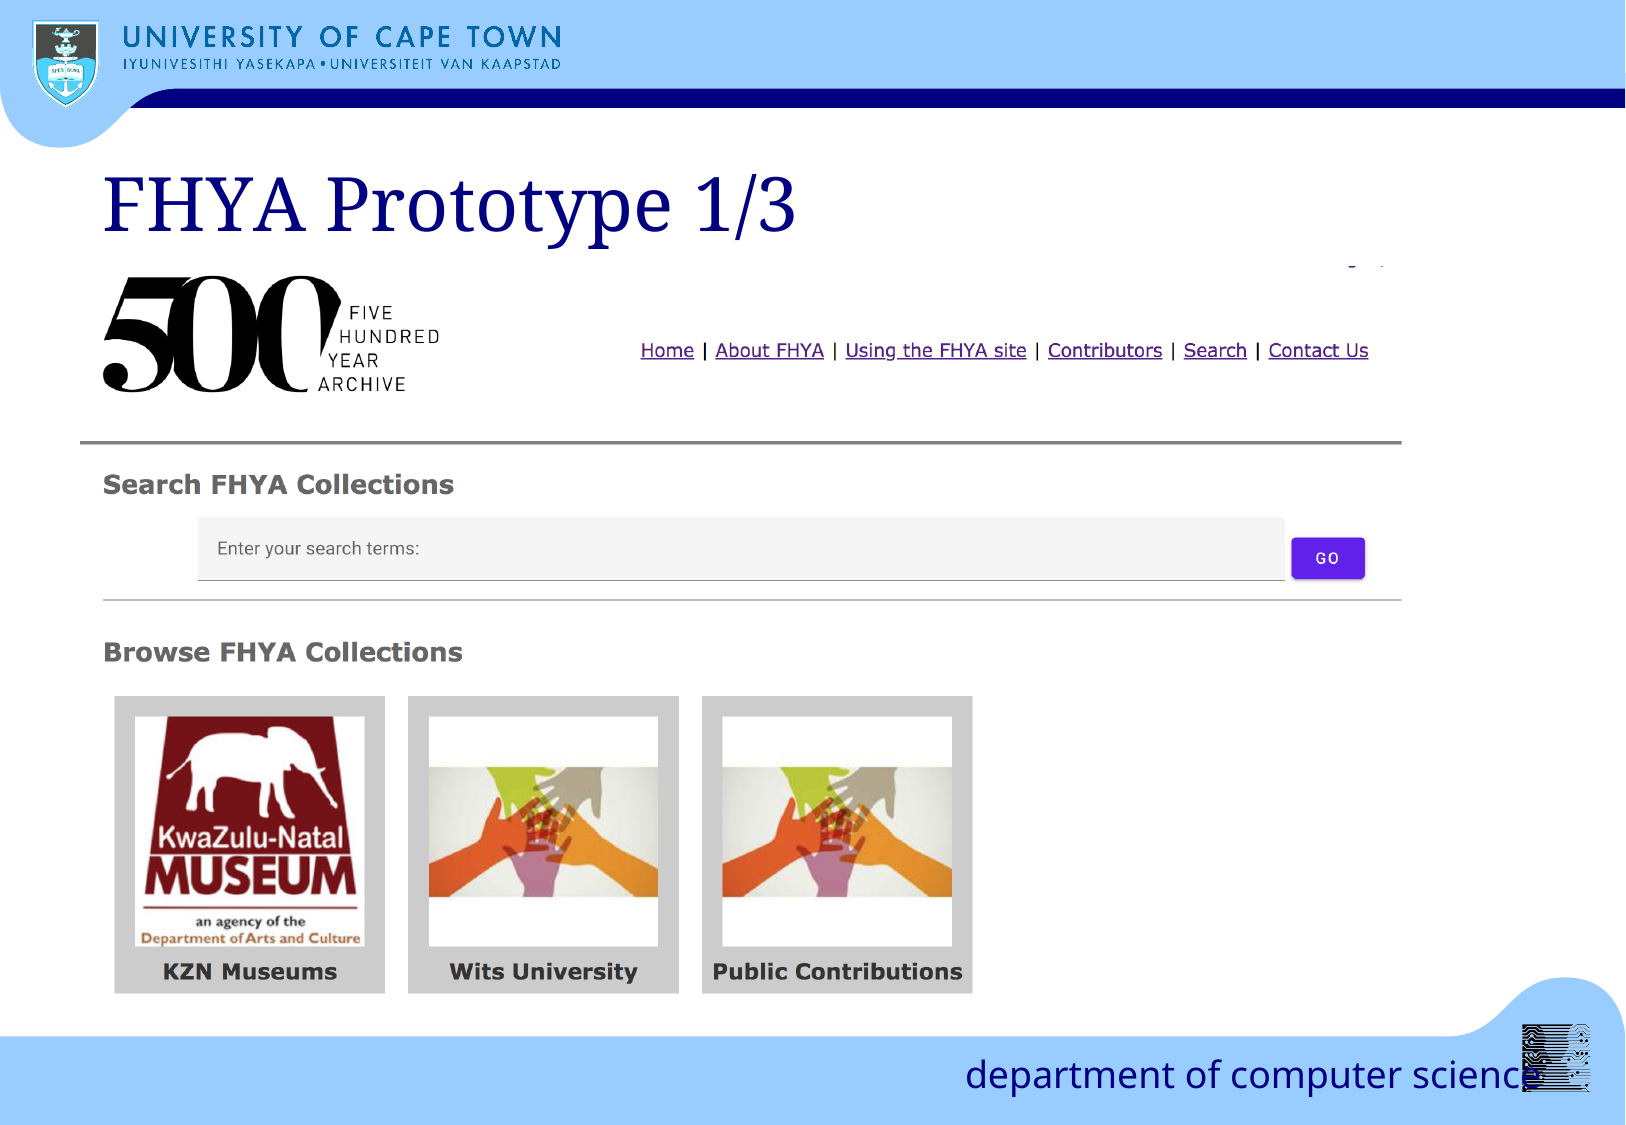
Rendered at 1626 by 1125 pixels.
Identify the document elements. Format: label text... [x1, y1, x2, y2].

picture [1526, 1070, 1536, 1076]
picture [75, 266, 1402, 1000]
picture [1522, 1024, 1591, 1092]
picture [120, 23, 563, 71]
title FHYA Prototype 1/3 [102, 138, 1539, 266]
